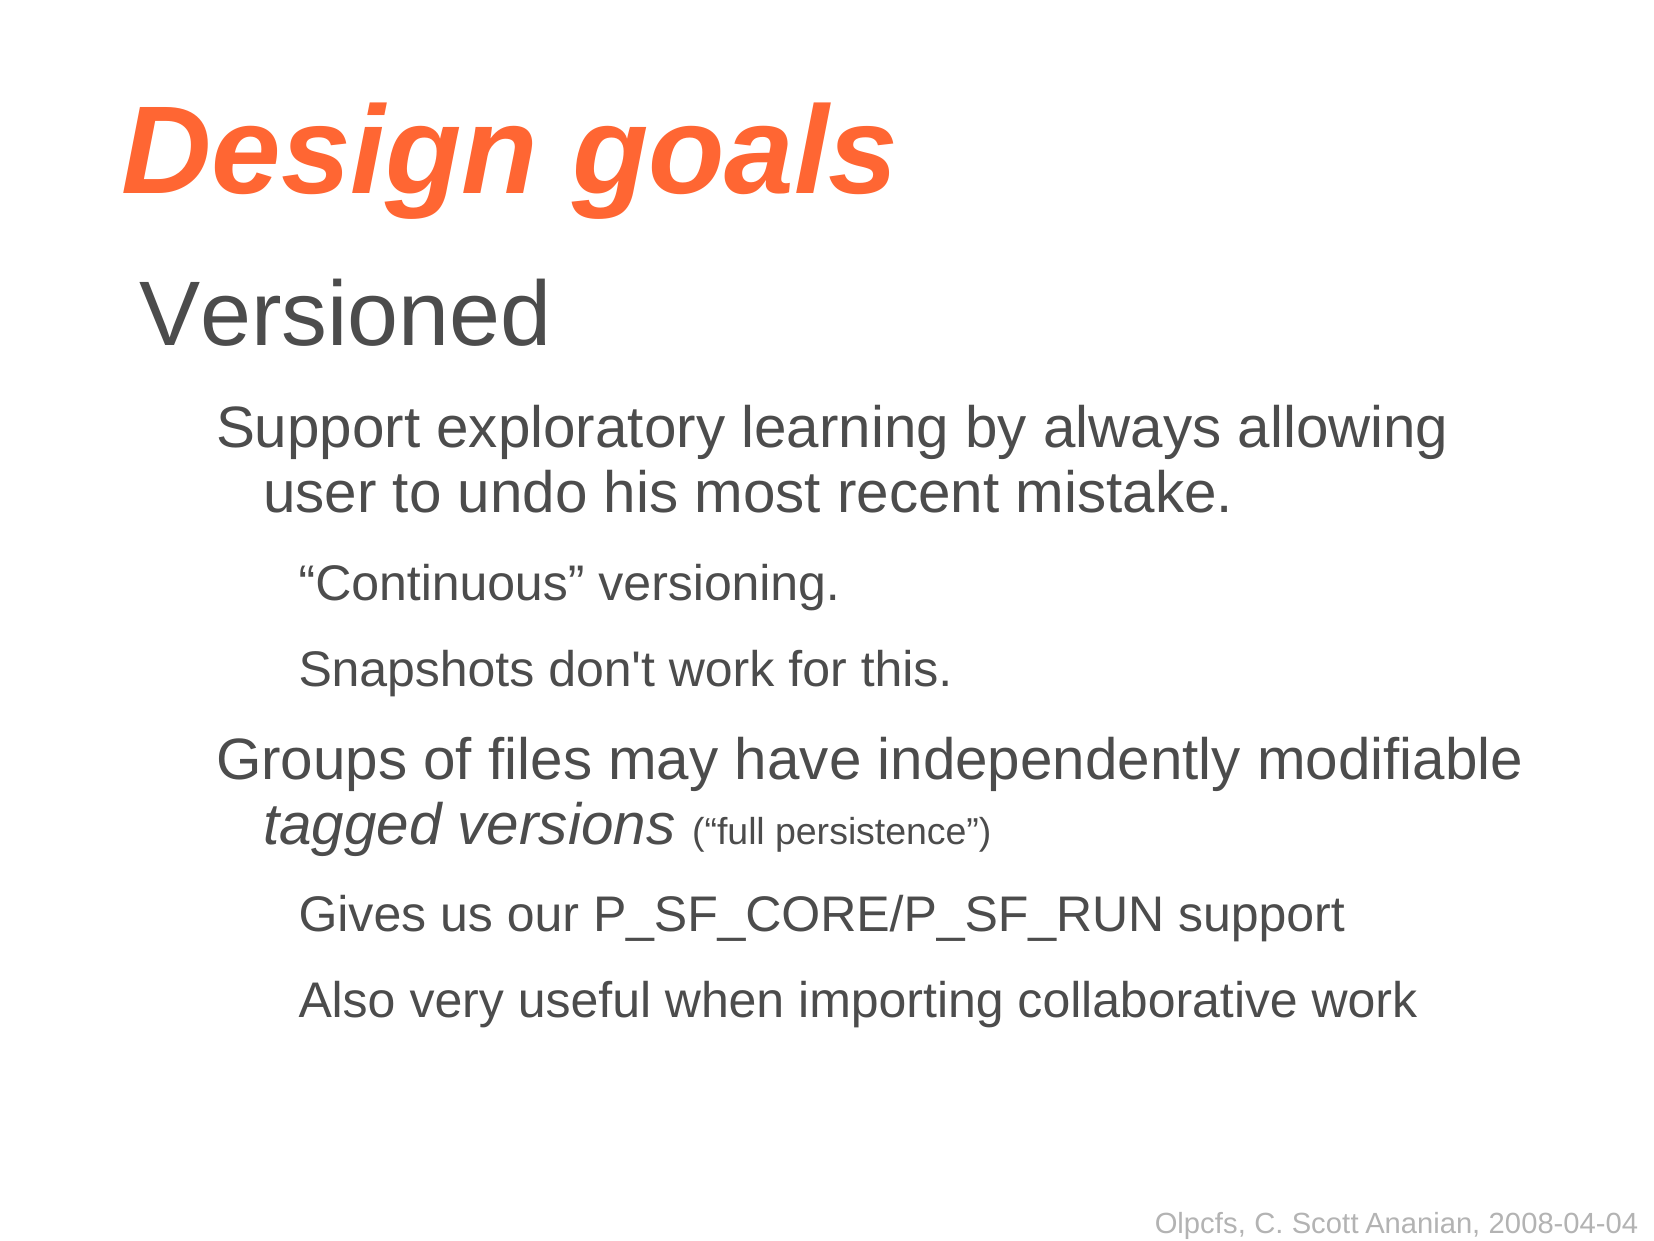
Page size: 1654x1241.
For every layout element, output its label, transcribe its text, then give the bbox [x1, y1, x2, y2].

list Versioned Support exploratory learning by always allowing user to undo his most recent mistake. “Continuous” versioning. Snapshots don't work for this. Groups of files may have independently modifiable tagged versions (“full persistence”) Gives us our P_SF_CORE/P_SF_RUN support Also very useful when importing collaborative work [121, 262, 1561, 1156]
title Design goals [121, 46, 1534, 254]
